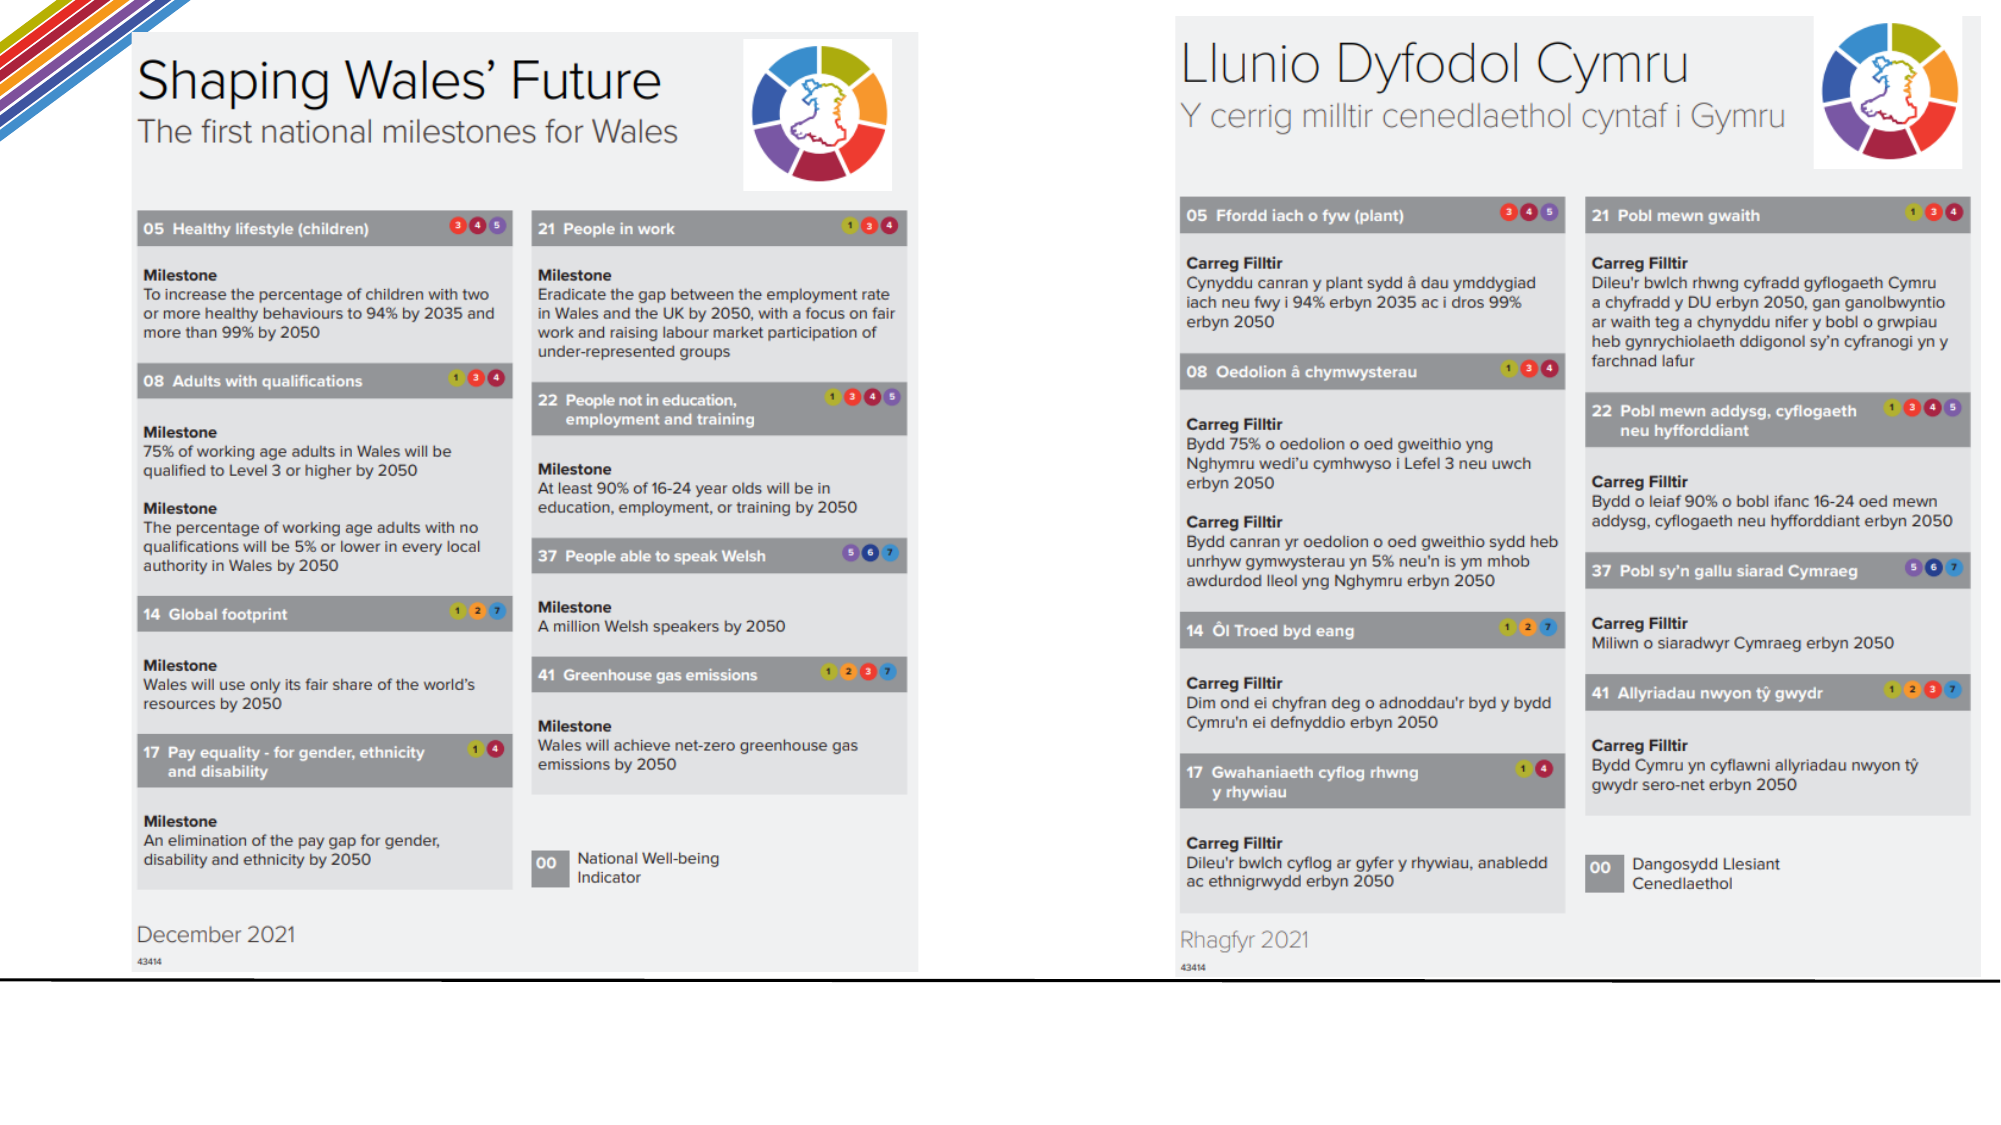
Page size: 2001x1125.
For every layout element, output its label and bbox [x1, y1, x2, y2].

picture [131, 32, 919, 972]
picture [1175, 16, 1981, 977]
